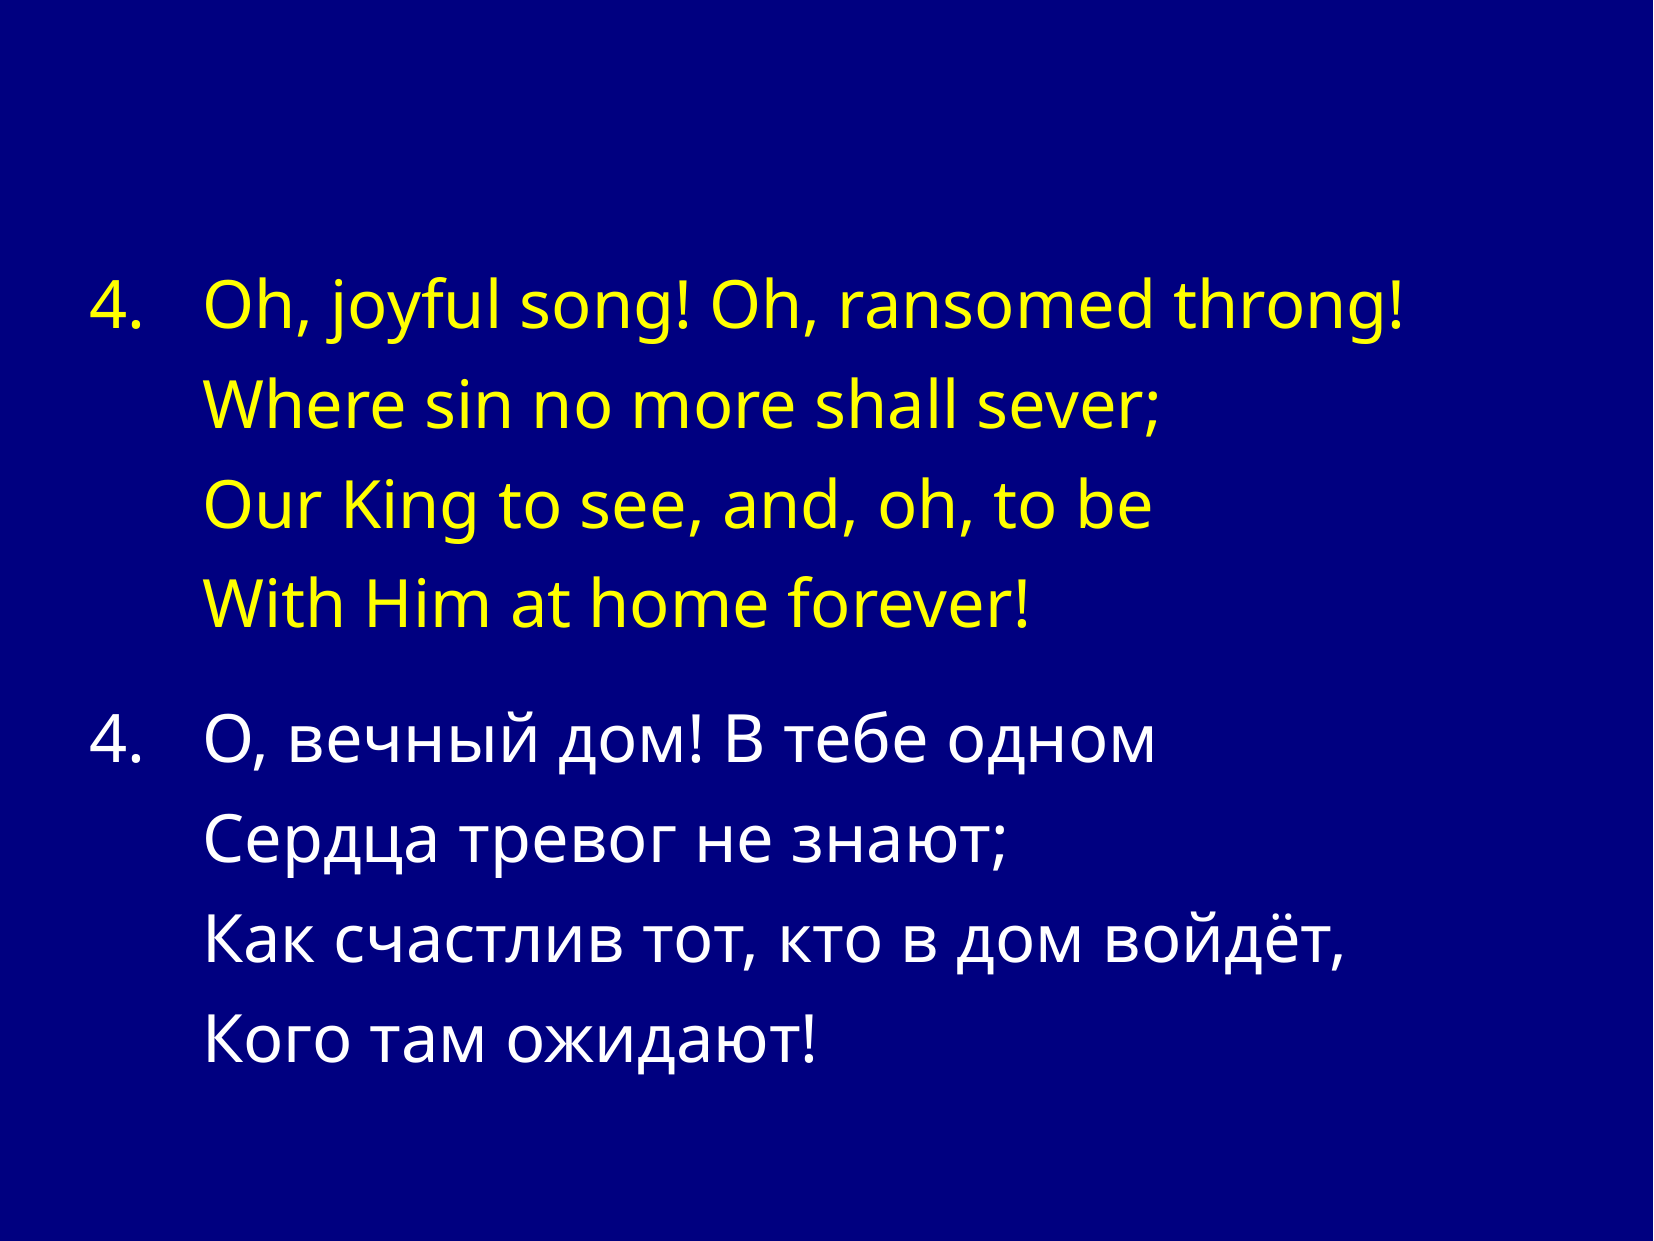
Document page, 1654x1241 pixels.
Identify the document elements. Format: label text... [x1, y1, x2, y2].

text_box 4. Oh, joyful song! Oh, ransomed throng! Where sin no more shall sever; Our King to see, and, oh, to be With Him at home forever! [75, 150, 1576, 638]
text_box 4. О, вечный дом! В тебе одном Сердца тревог не знают; Как счастлив тот, кто в дом войдёт, Кого там ожидают! [75, 675, 1576, 1163]
